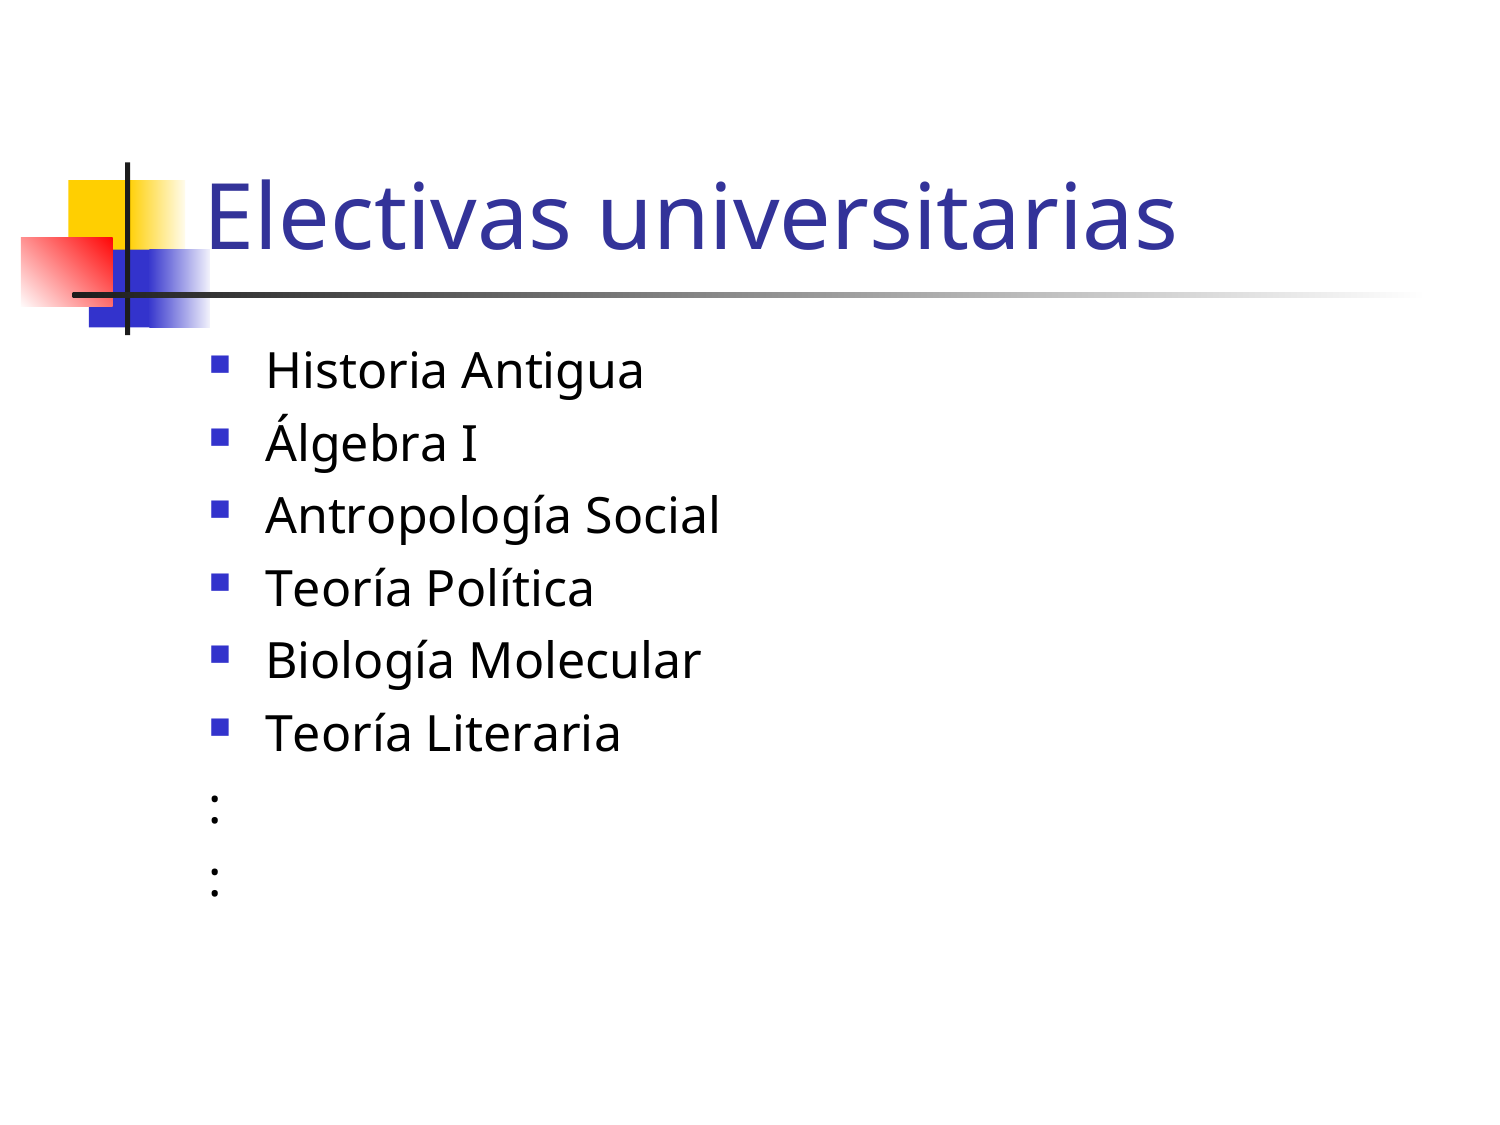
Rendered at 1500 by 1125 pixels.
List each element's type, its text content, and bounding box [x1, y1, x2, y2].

list Historia Antigua Álgebra I Antropología Social Teoría Política Biología Molecular Teoría Literaria : : [193, 331, 1469, 1007]
title Electivas universitarias [188, 35, 1468, 276]
